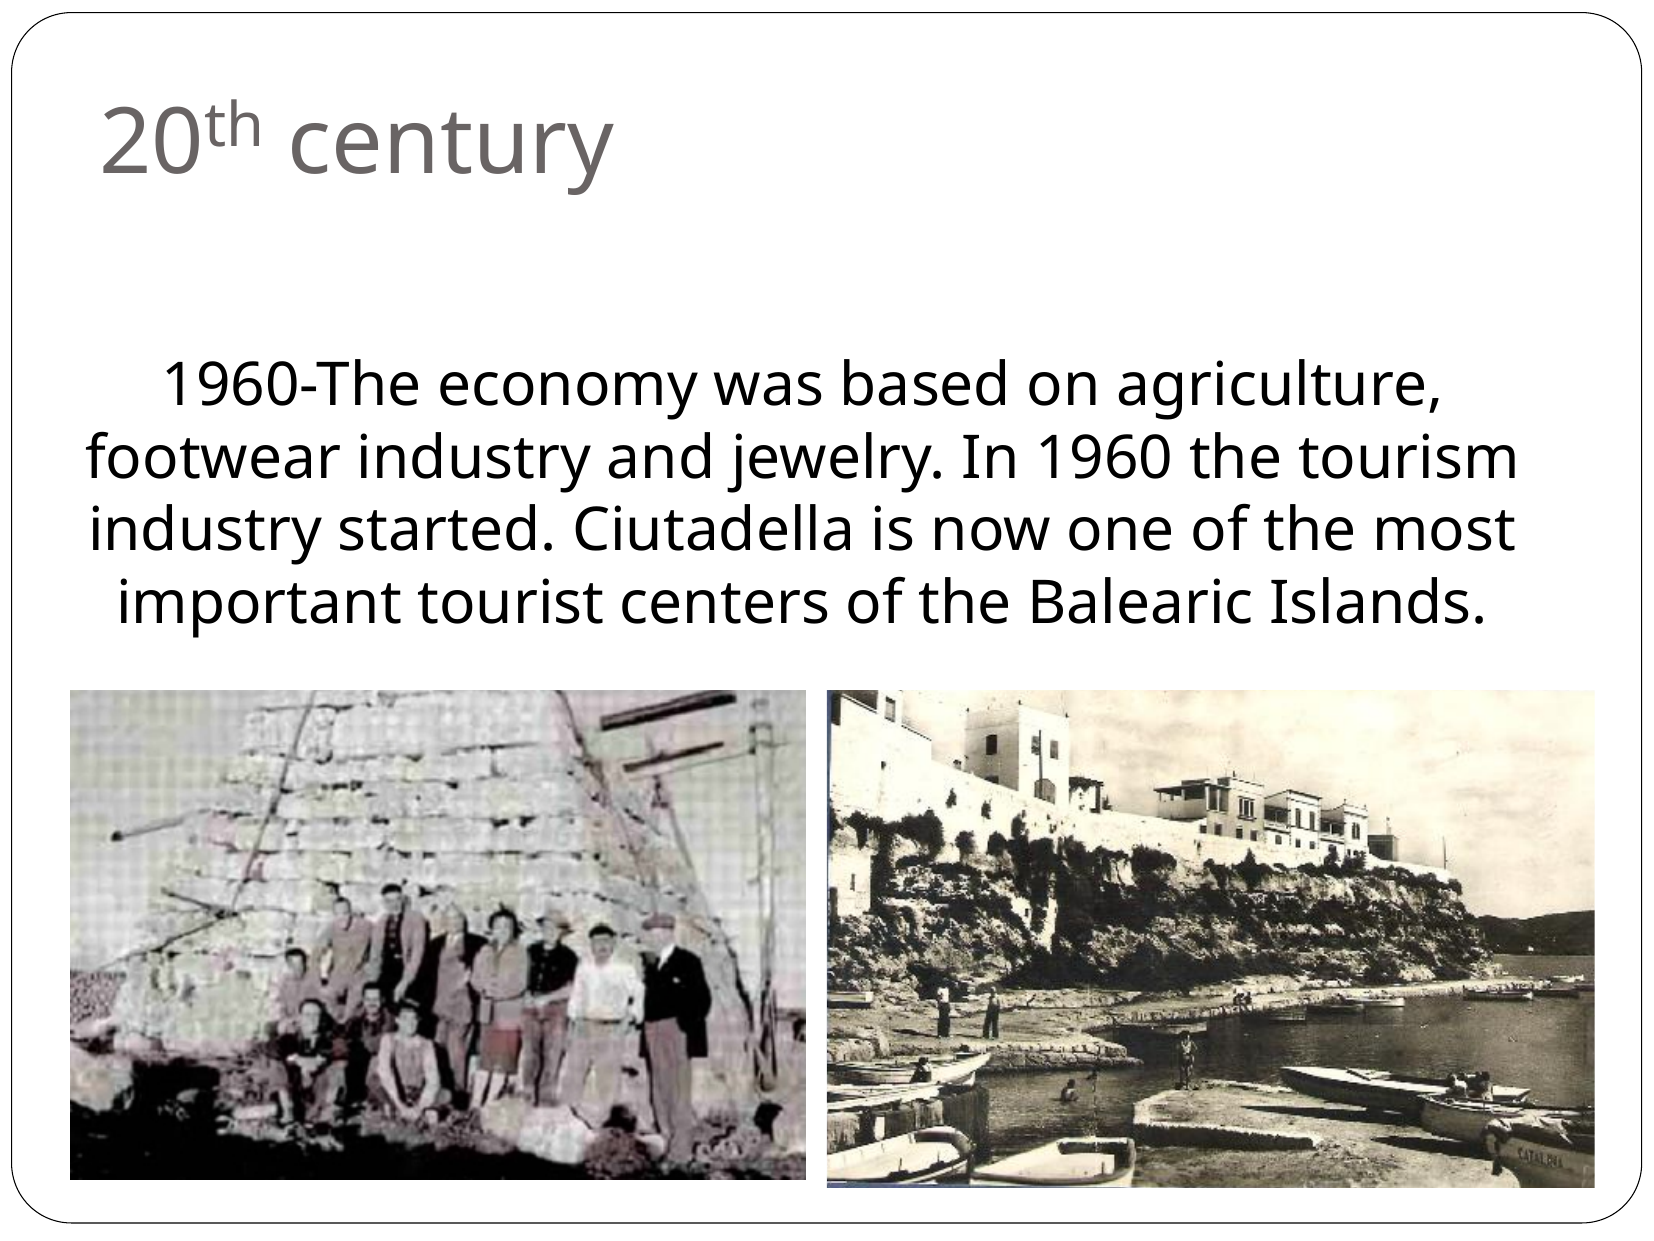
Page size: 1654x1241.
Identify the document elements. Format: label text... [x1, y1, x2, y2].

list 1960-The economy was based on agriculture, footwear industry and jewelry. In 1960 the tourism industry started. Ciutadella is now one of the most important tourist centers of the Balearic Islands. [58, 88, 1548, 893]
picture [70, 690, 806, 1180]
picture [826, 690, 1595, 1188]
title 20th century [82, 73, 1571, 209]
